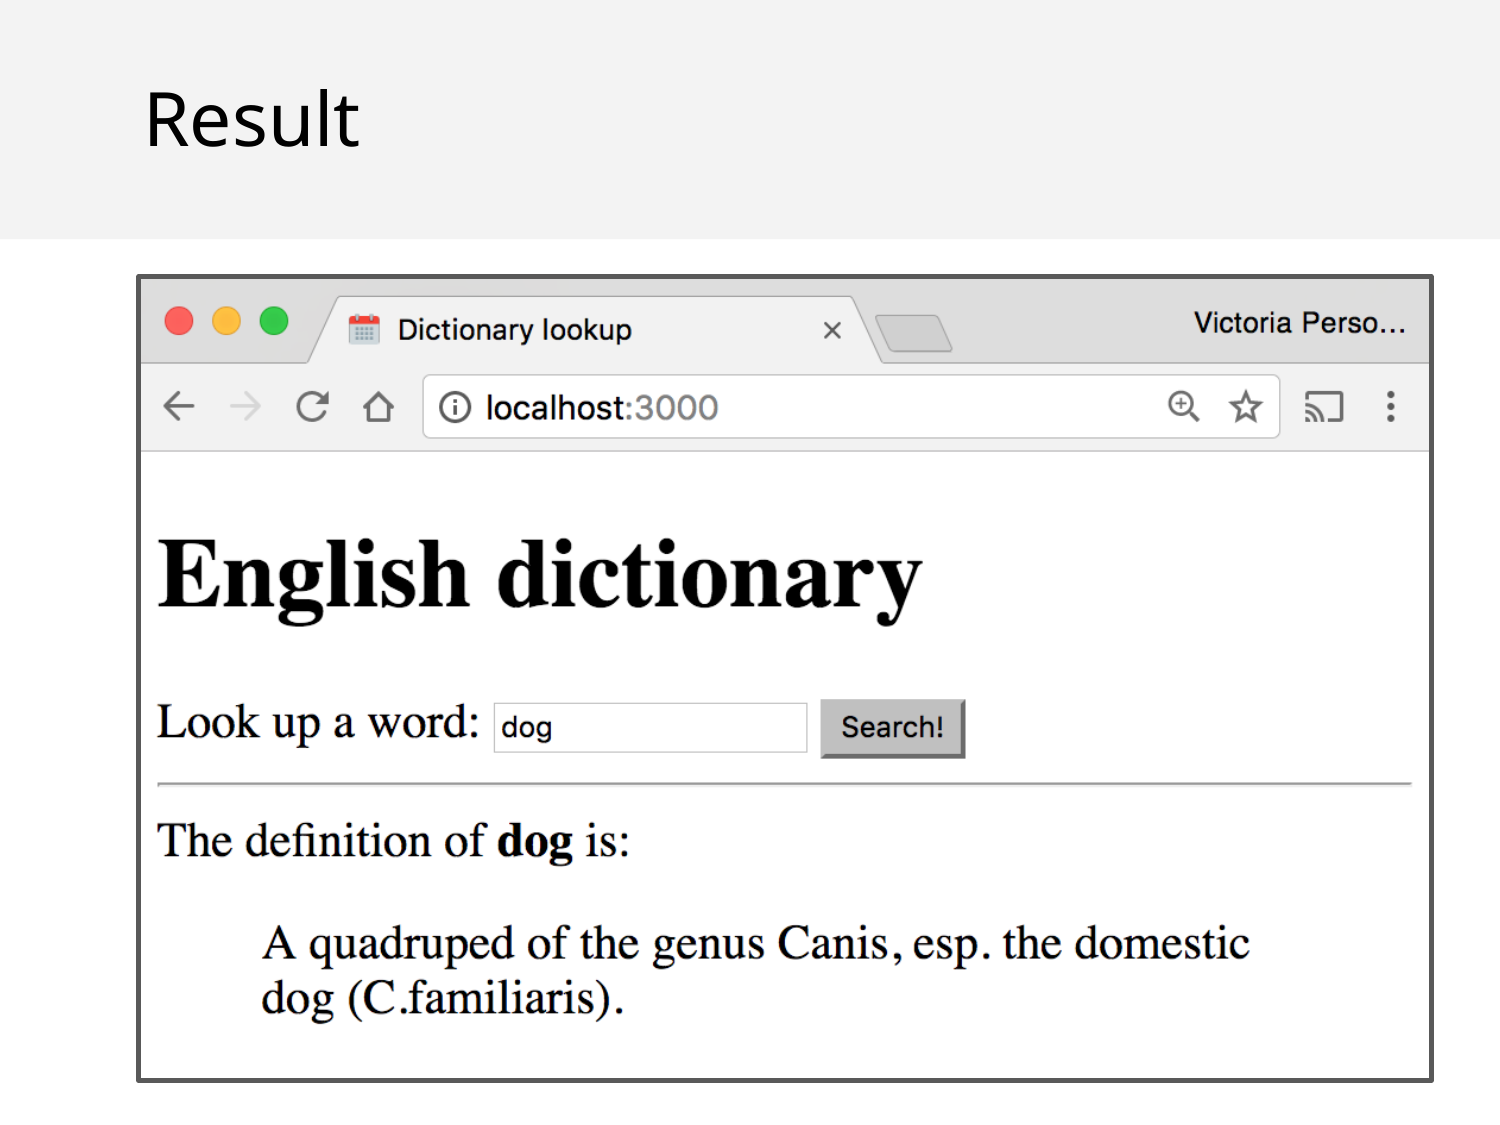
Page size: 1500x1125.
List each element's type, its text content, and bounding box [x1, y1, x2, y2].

title Result [128, 56, 1372, 183]
picture [141, 278, 1429, 1079]
